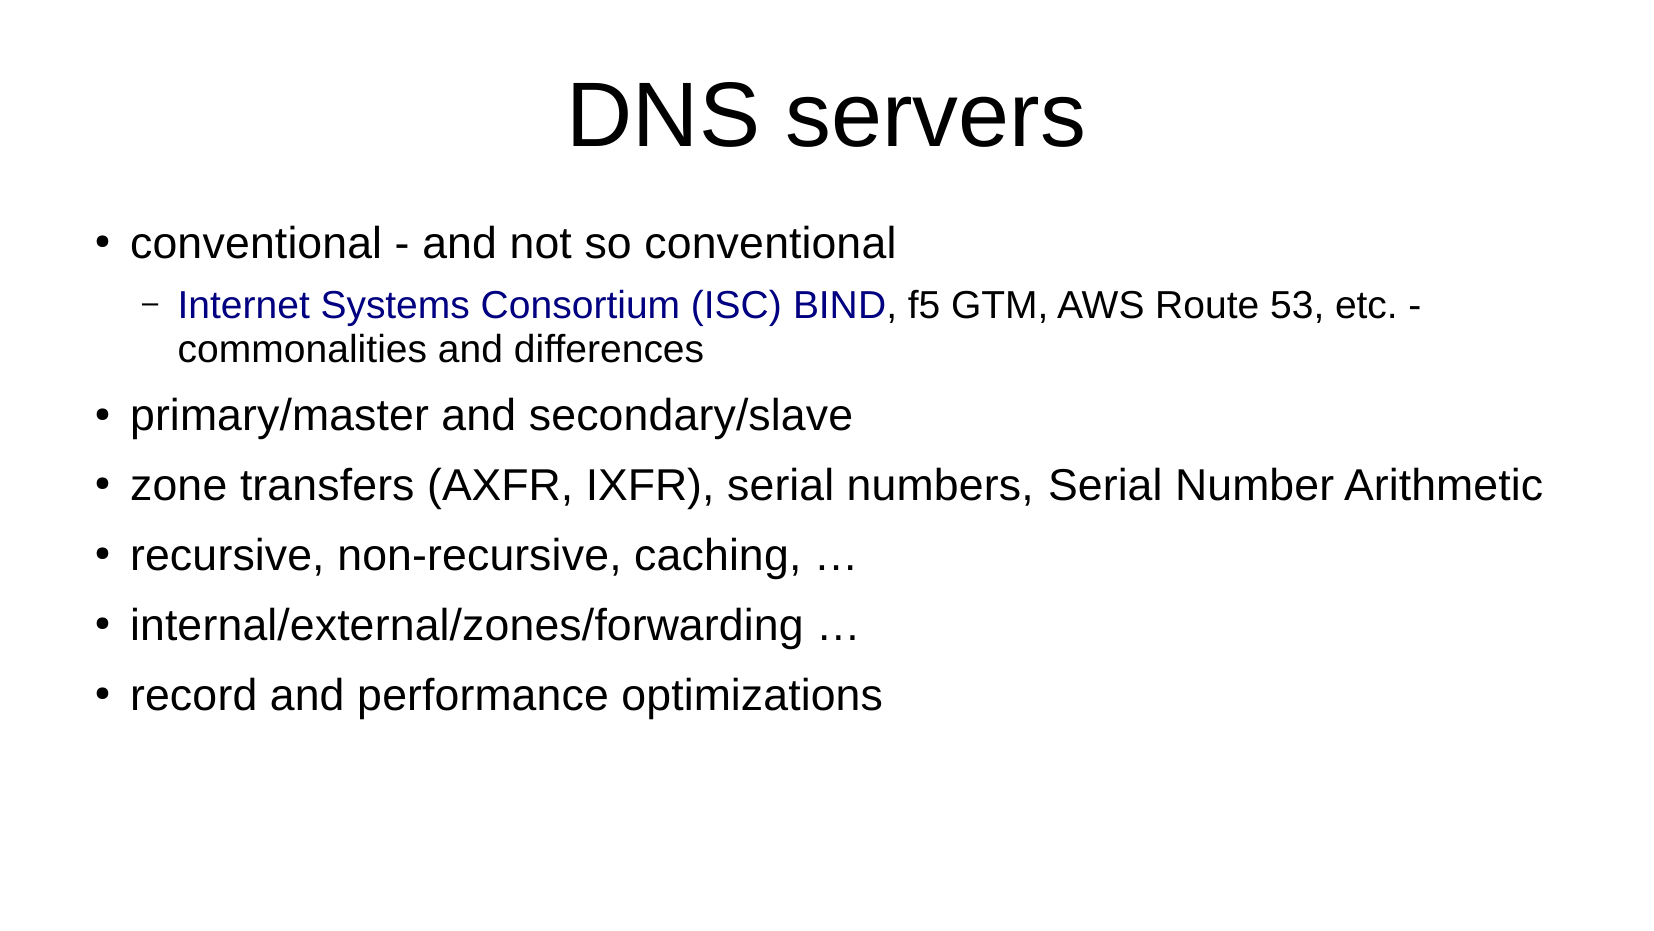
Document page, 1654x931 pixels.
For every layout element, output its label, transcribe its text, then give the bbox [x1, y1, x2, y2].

title DNS servers [82, 37, 1571, 193]
list conventional - and not so conventional Internet Systems Consortium (ISC) BIND, f5 GTM, AWS Route 53, etc. - commonalities and differences primary/master and secondary/slave zone transfers (AXFR, IXFR), serial numbers, Serial Number Arithmetic recursive, non-recursive, caching, … internal/external/zones/forwarding … record and performance optimizations [82, 217, 1571, 758]
